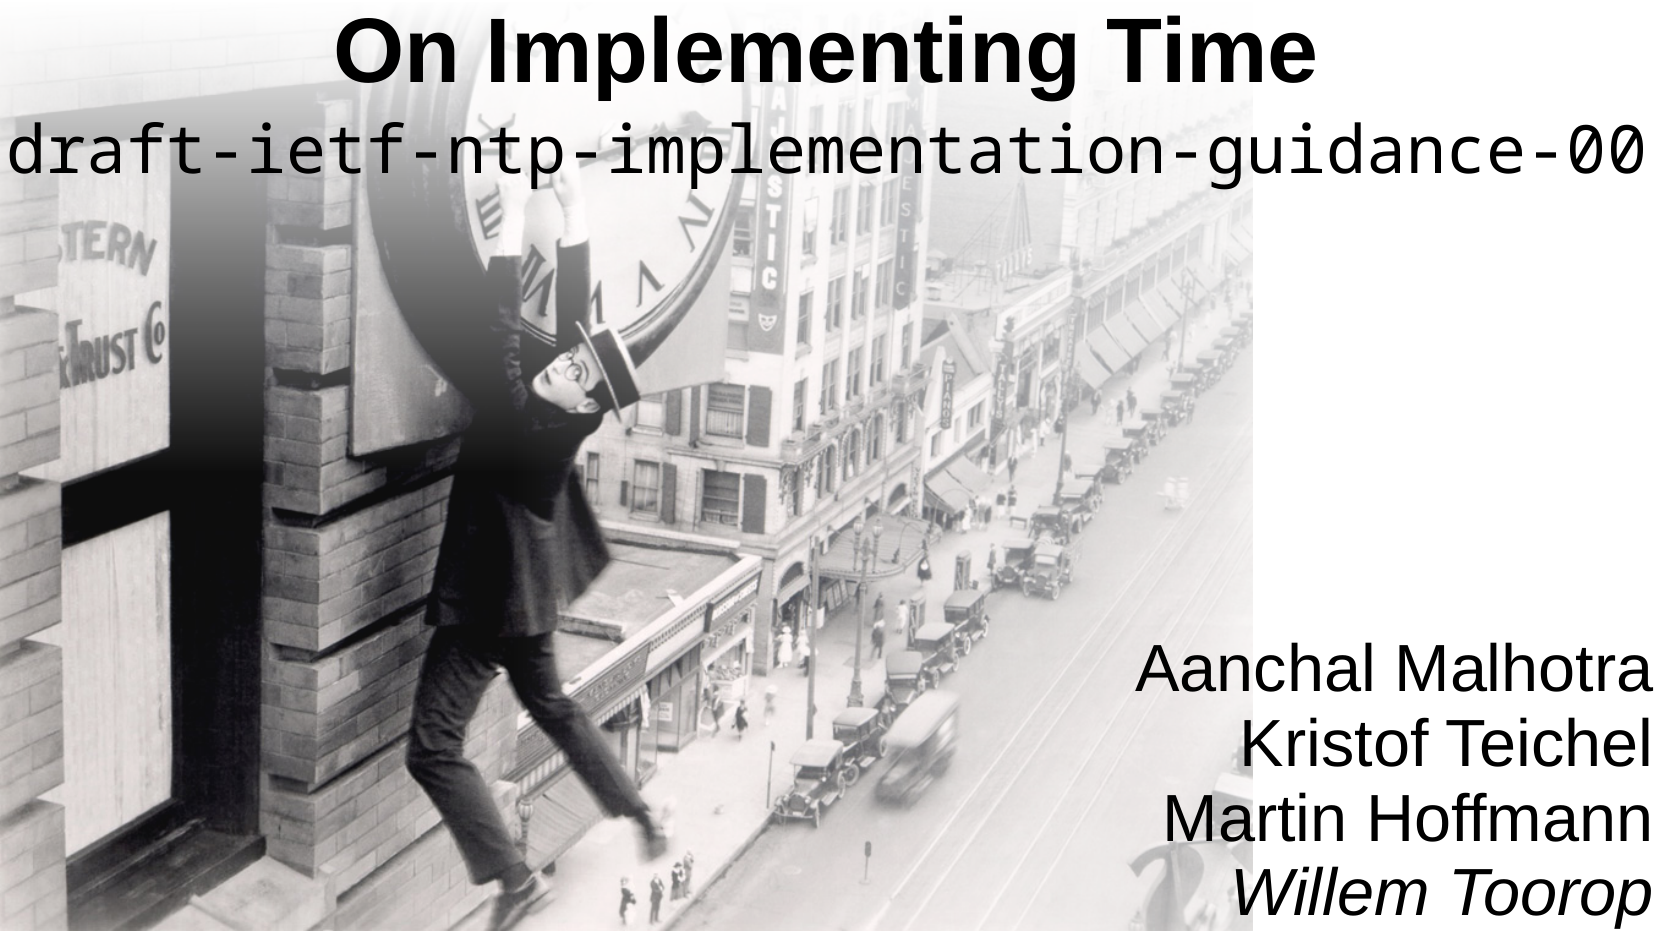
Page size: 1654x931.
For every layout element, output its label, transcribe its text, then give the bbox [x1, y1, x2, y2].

title On Implementing Time draft-ietf-ntp-implementation-guidance-00 [0, 0, 1654, 473]
picture [0, 473, 507, 931]
subtitle Aanchal Malhotra Kristof Teichel Martin Hoffmann Willem Toorop [507, 473, 1654, 931]
